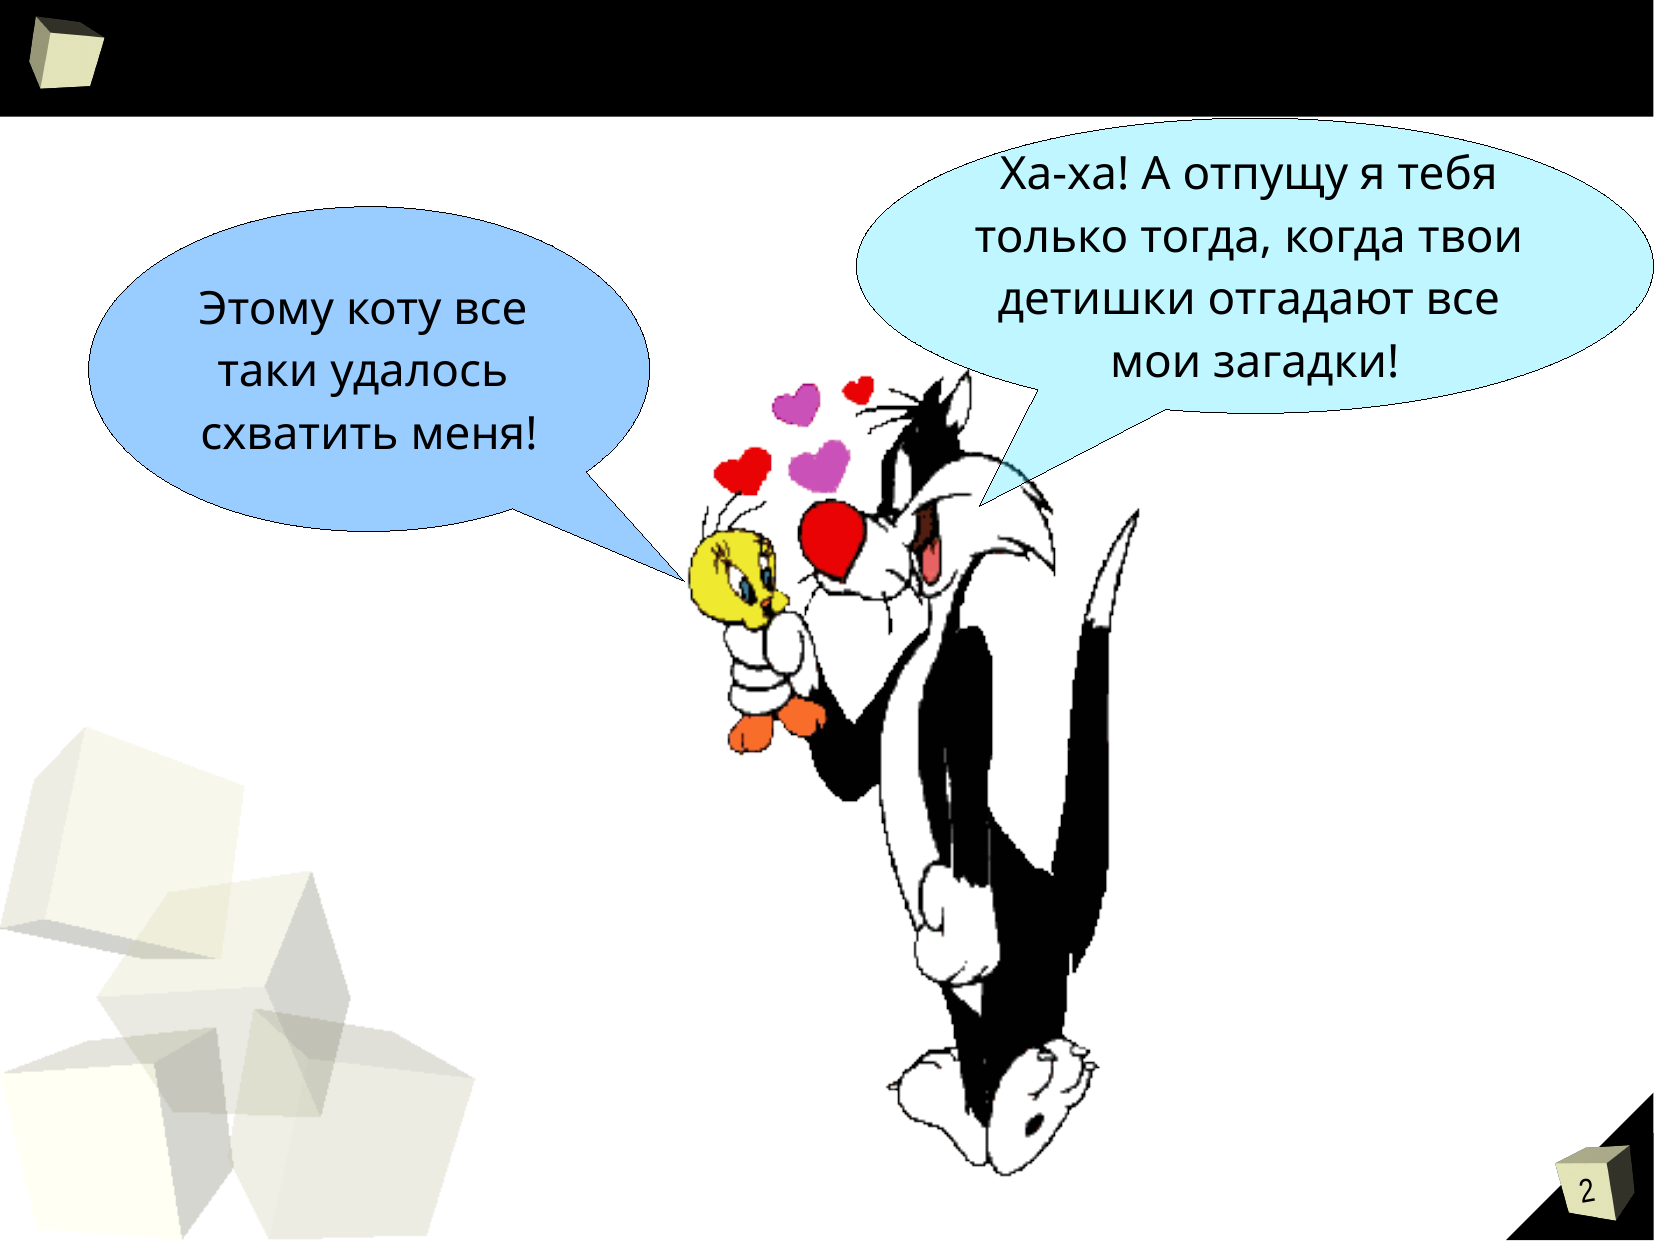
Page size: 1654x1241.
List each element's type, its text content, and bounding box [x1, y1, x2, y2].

picture [0, 726, 477, 1241]
picture [649, 357, 1182, 1182]
text_box Ха-ха! А отпущу я тебя только тогда, когда твои детишки отгадают все мои загадки! [856, 118, 1654, 507]
text_box Этому коту все таки удалось схватить меня! [88, 206, 649, 567]
